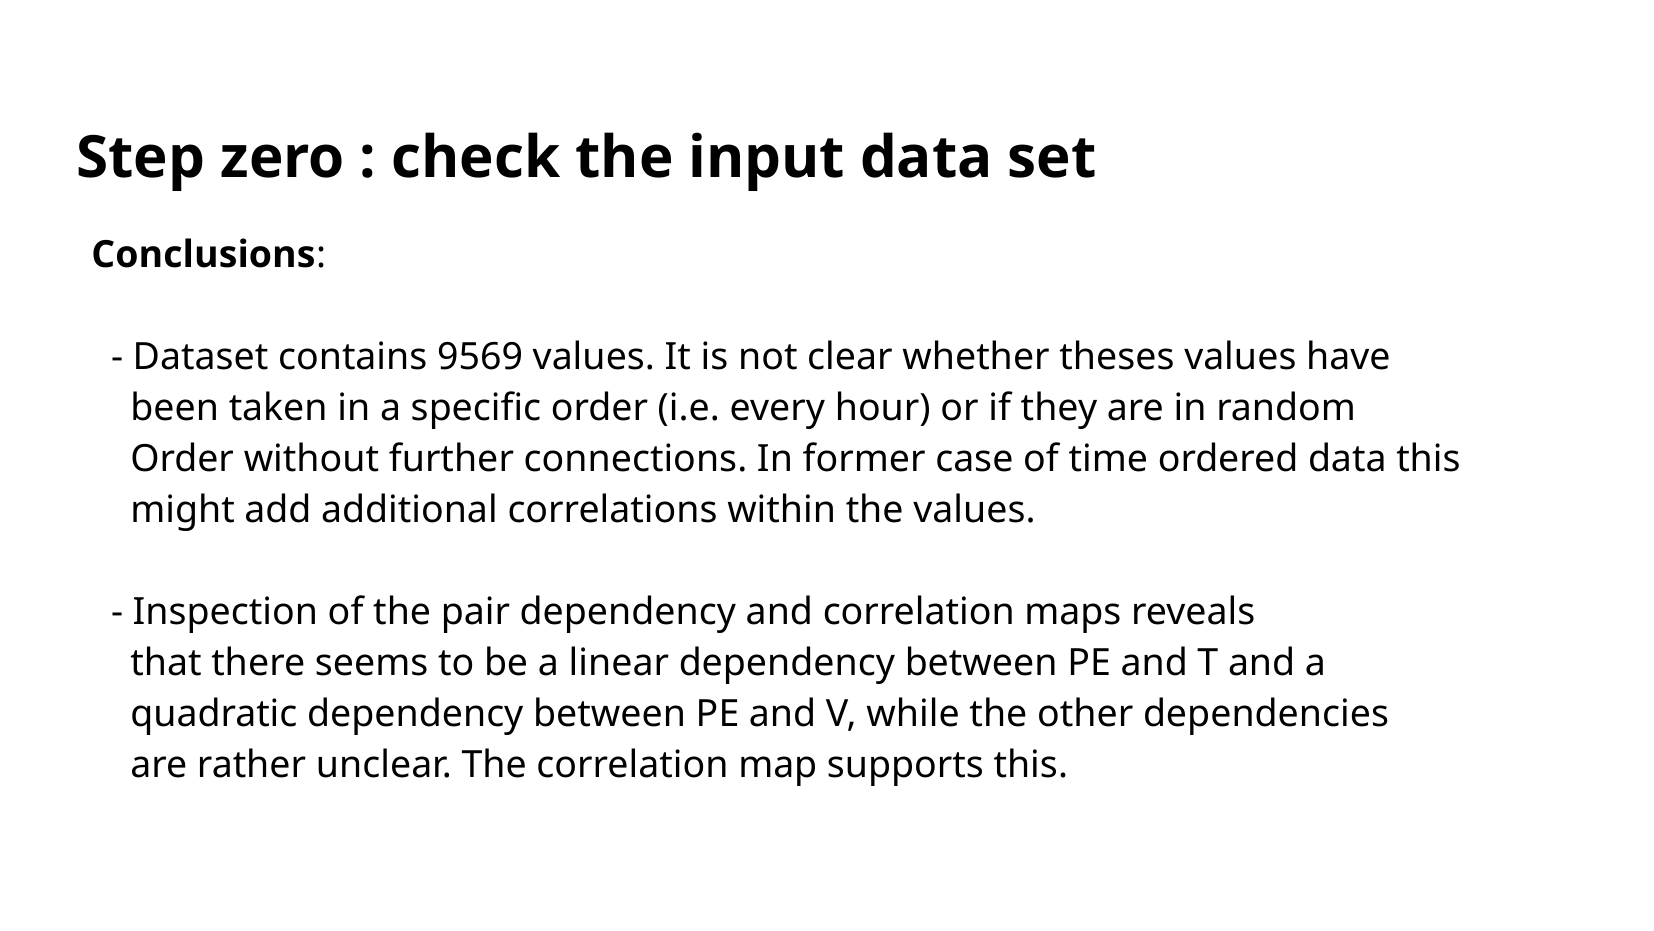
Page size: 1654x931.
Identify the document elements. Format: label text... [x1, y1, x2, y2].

title Step zero : check the input data set [76, 76, 1565, 220]
text_box Conclusions: - Dataset contains 9569 values. It is not clear whether theses values have been taken in a specific order (i.e. every hour) or if they are in random Order without further connections. In former case of time ordered data this might add additional correlations within the values. - Inspection of the pair dependency and correlation maps reveals that there seems to be a linear dependency between PE and T and a quadratic dependency between PE and V, while the other dependencies are rather unclear. The correlation map supports this. [76, 220, 1576, 931]
